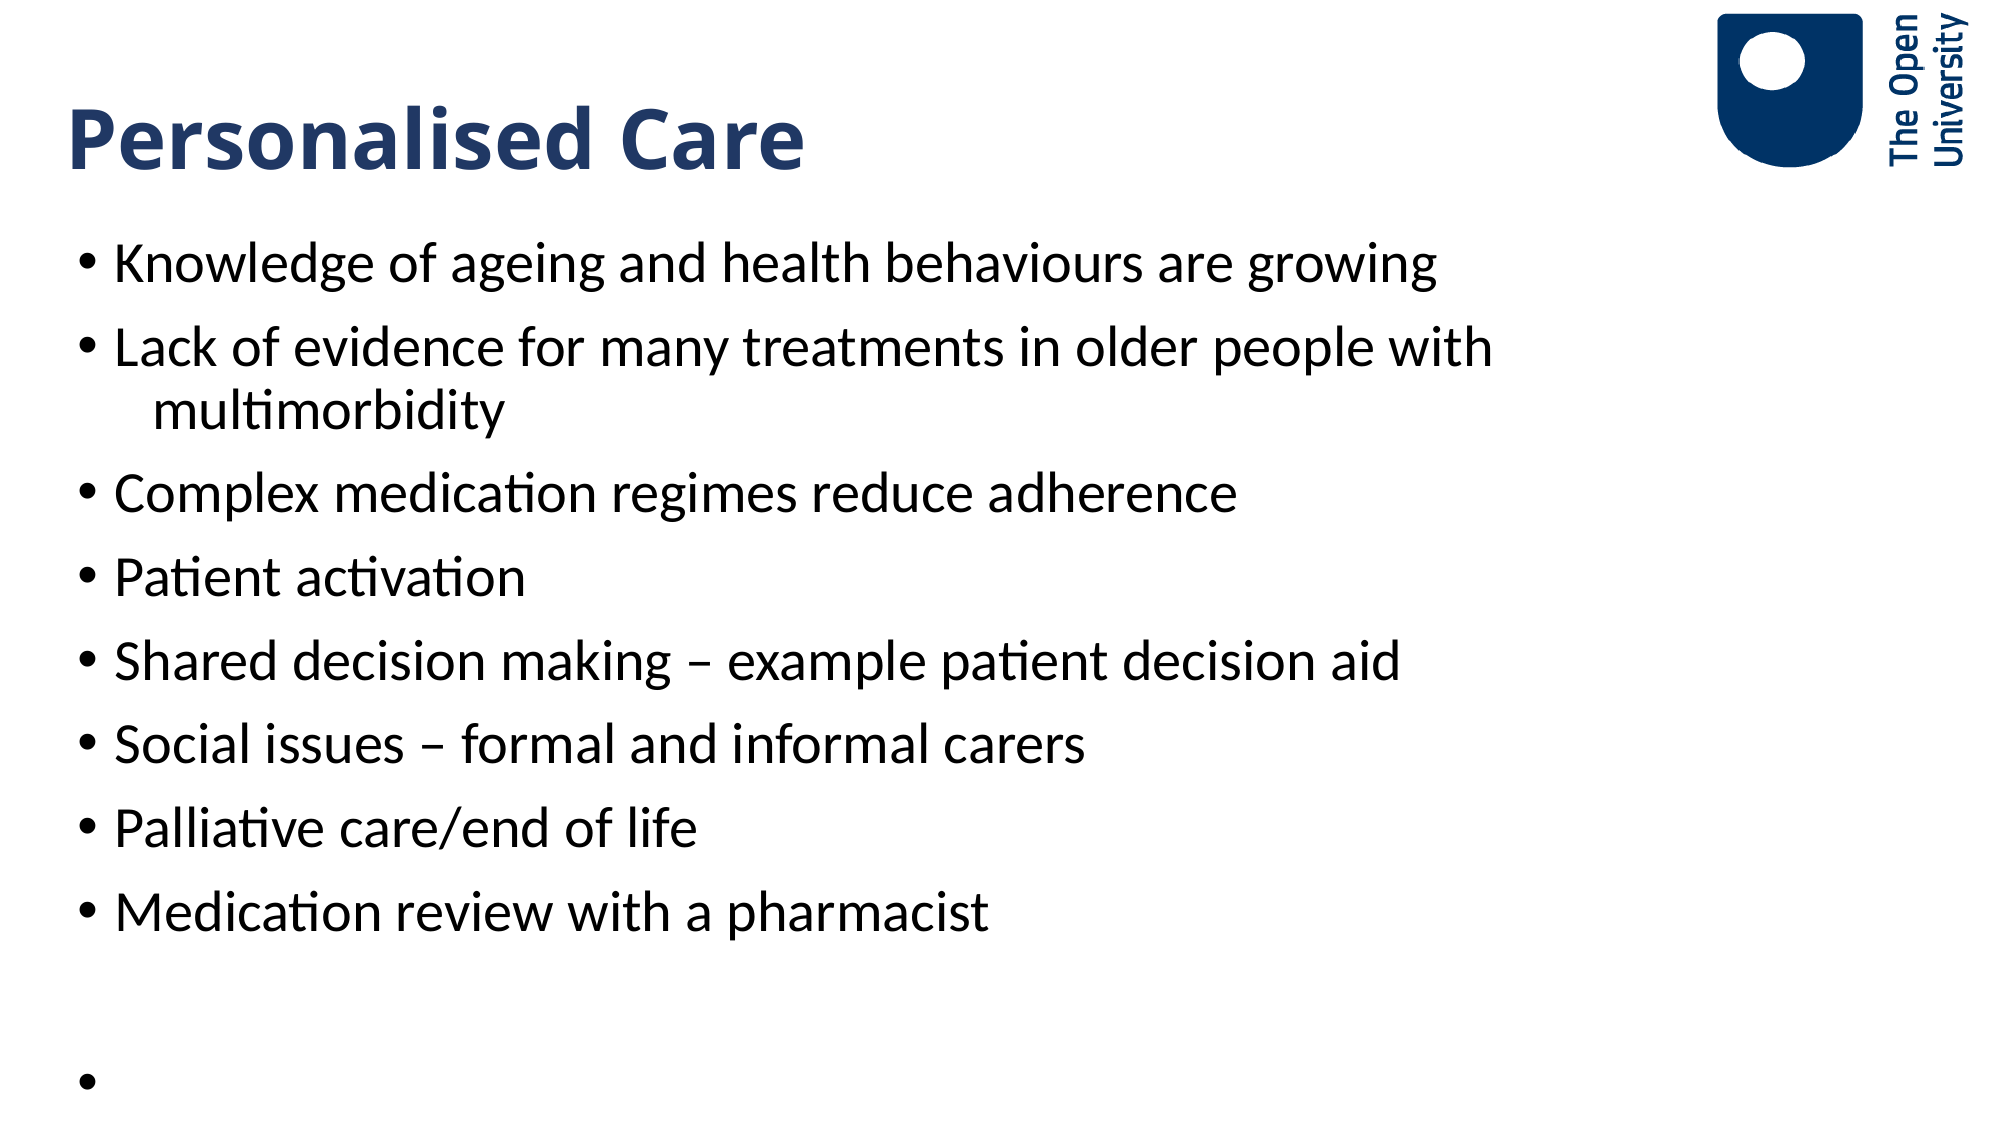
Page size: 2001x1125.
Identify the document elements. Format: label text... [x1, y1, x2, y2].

list Knowledge of ageing and health behaviours are growing Lack of evidence for many treatments in older people with multimorbidity Complex medication regimes reduce adherence Patient activation Shared decision making – example patient decision aid Social issues – formal and informal carers Palliative care/end of life Medication review with a pharmacist [62, 224, 1863, 1014]
title Personalised Care [50, 59, 1863, 225]
picture [1716, 10, 1971, 170]
